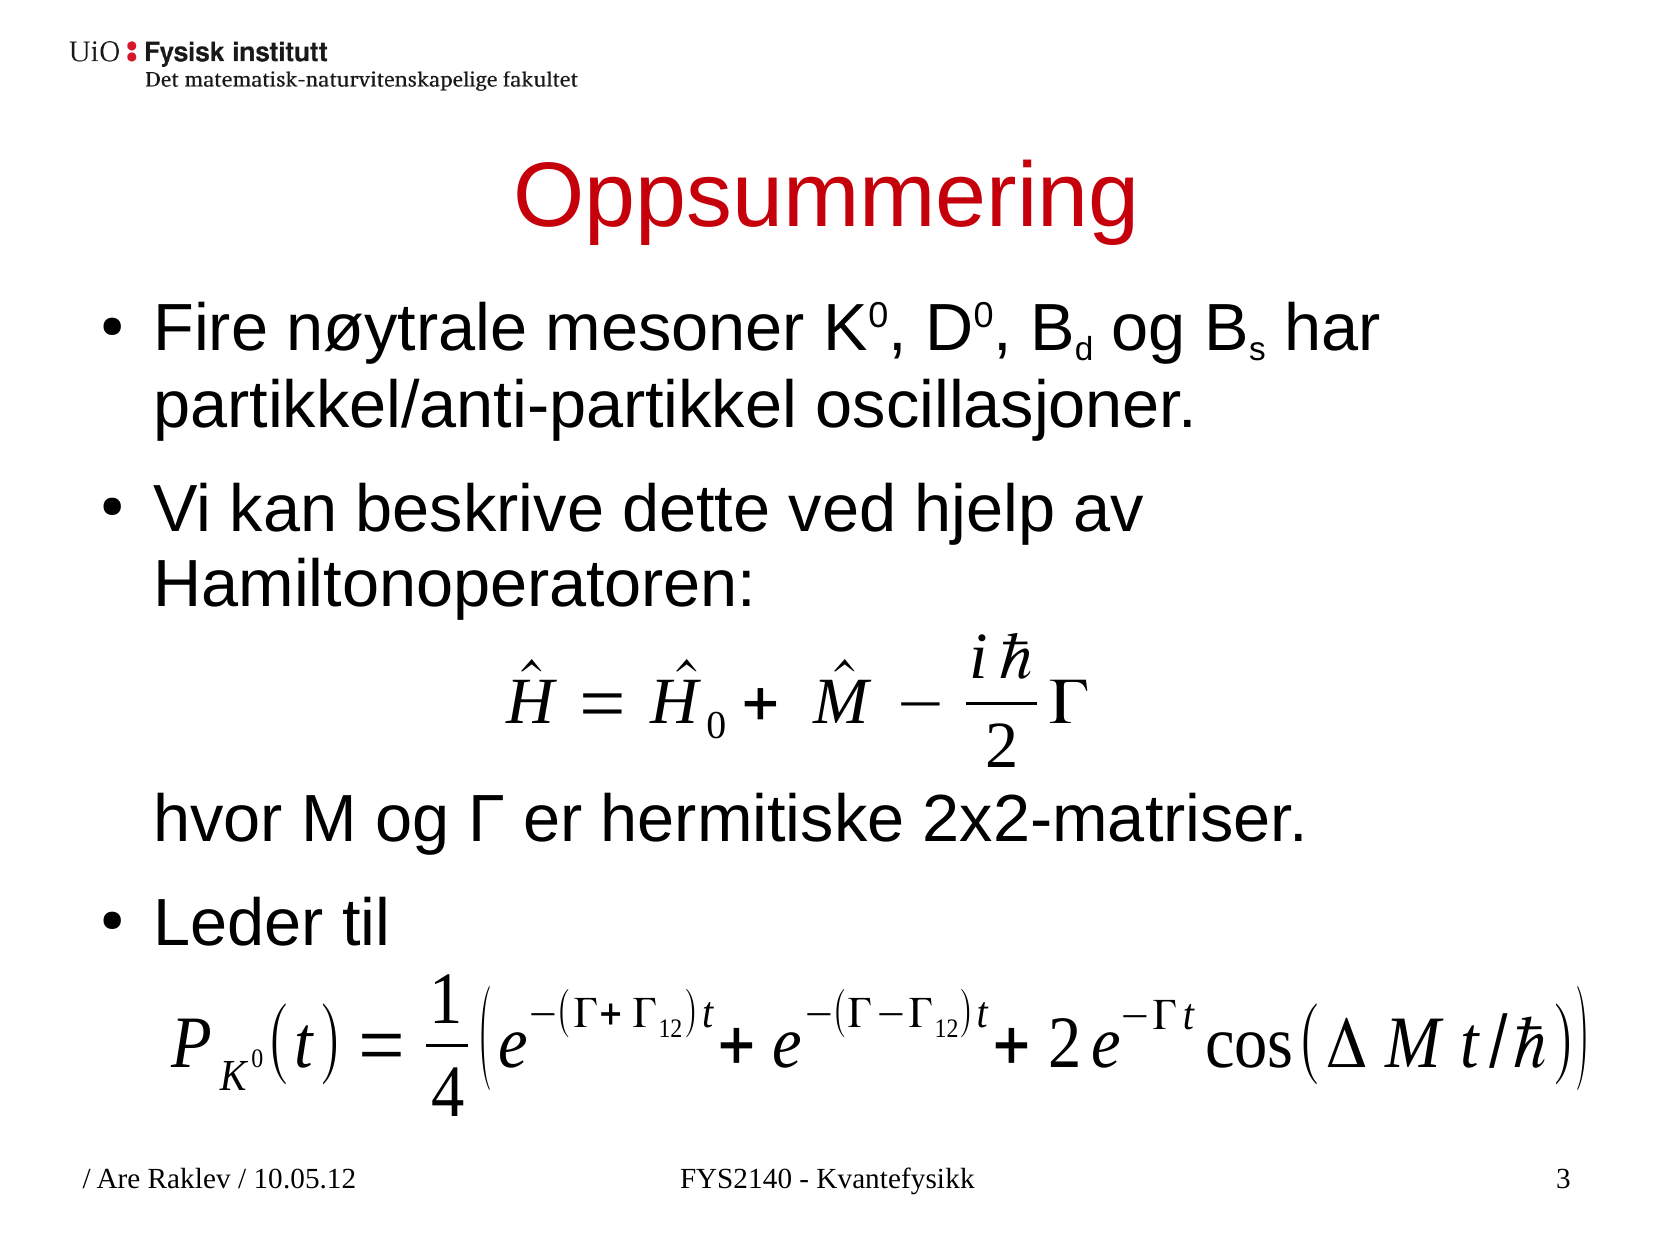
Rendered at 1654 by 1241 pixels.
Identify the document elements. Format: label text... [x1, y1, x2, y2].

chart [160, 957, 1596, 1133]
title Oppsummering [82, 90, 1571, 298]
picture [68, 37, 581, 93]
list Fire nøytrale mesoner K0, D0, Bd og Bs har partikkel/anti-partikkel oscillasjoner. Vi kan beskrive dette ved hjelp av Hamiltonoperatoren: hvor M og Γ er hermitiske 2x2-matriser. Leder til [82, 290, 1538, 1094]
chart [494, 617, 1097, 782]
